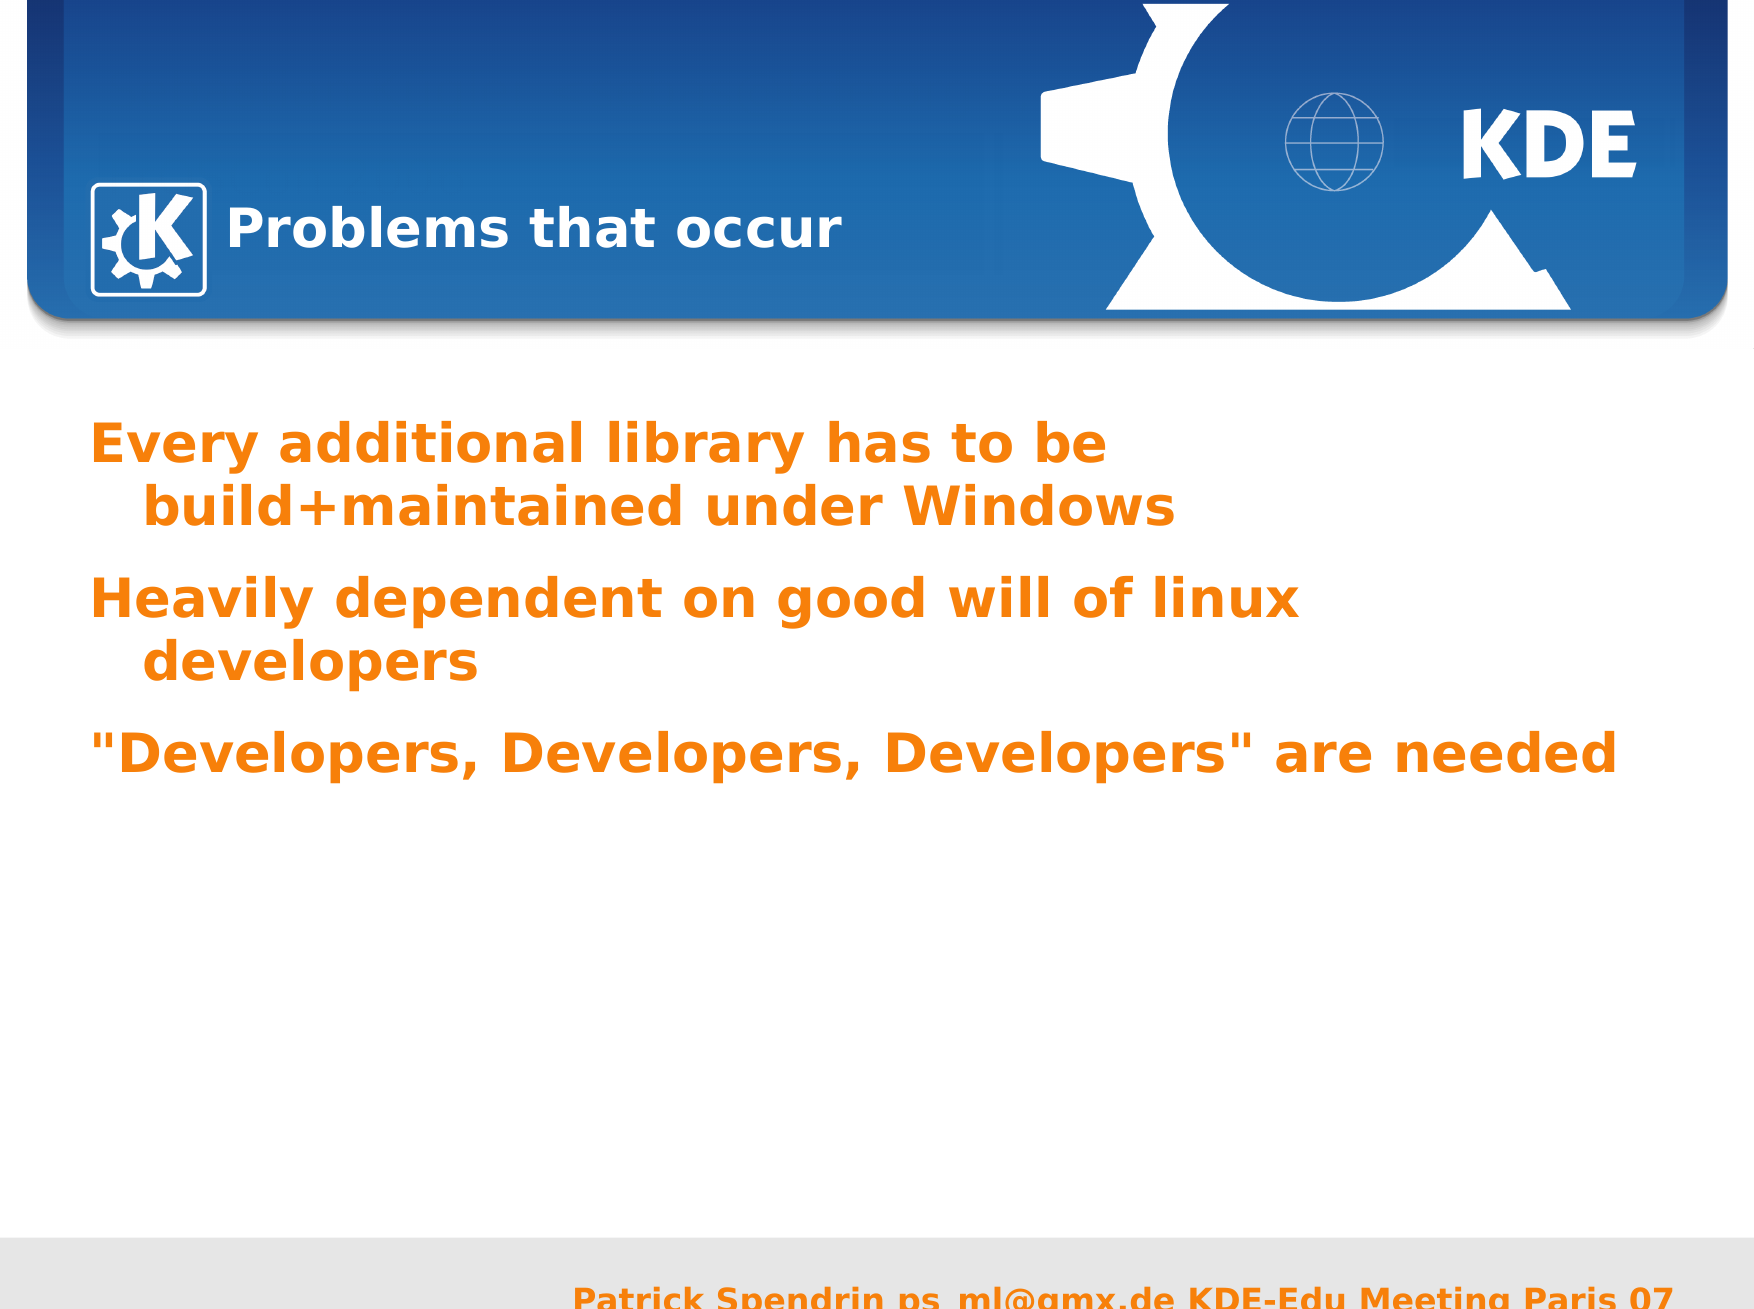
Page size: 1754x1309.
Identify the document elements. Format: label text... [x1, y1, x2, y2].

title Problems that occur [225, 194, 1126, 264]
picture [0, 0, 1754, 349]
list Every additional library has to be build+maintained under Windows Heavily dependent on good will of linux developers "Developers, Developers, Developers" are needed [71, 411, 1651, 1148]
